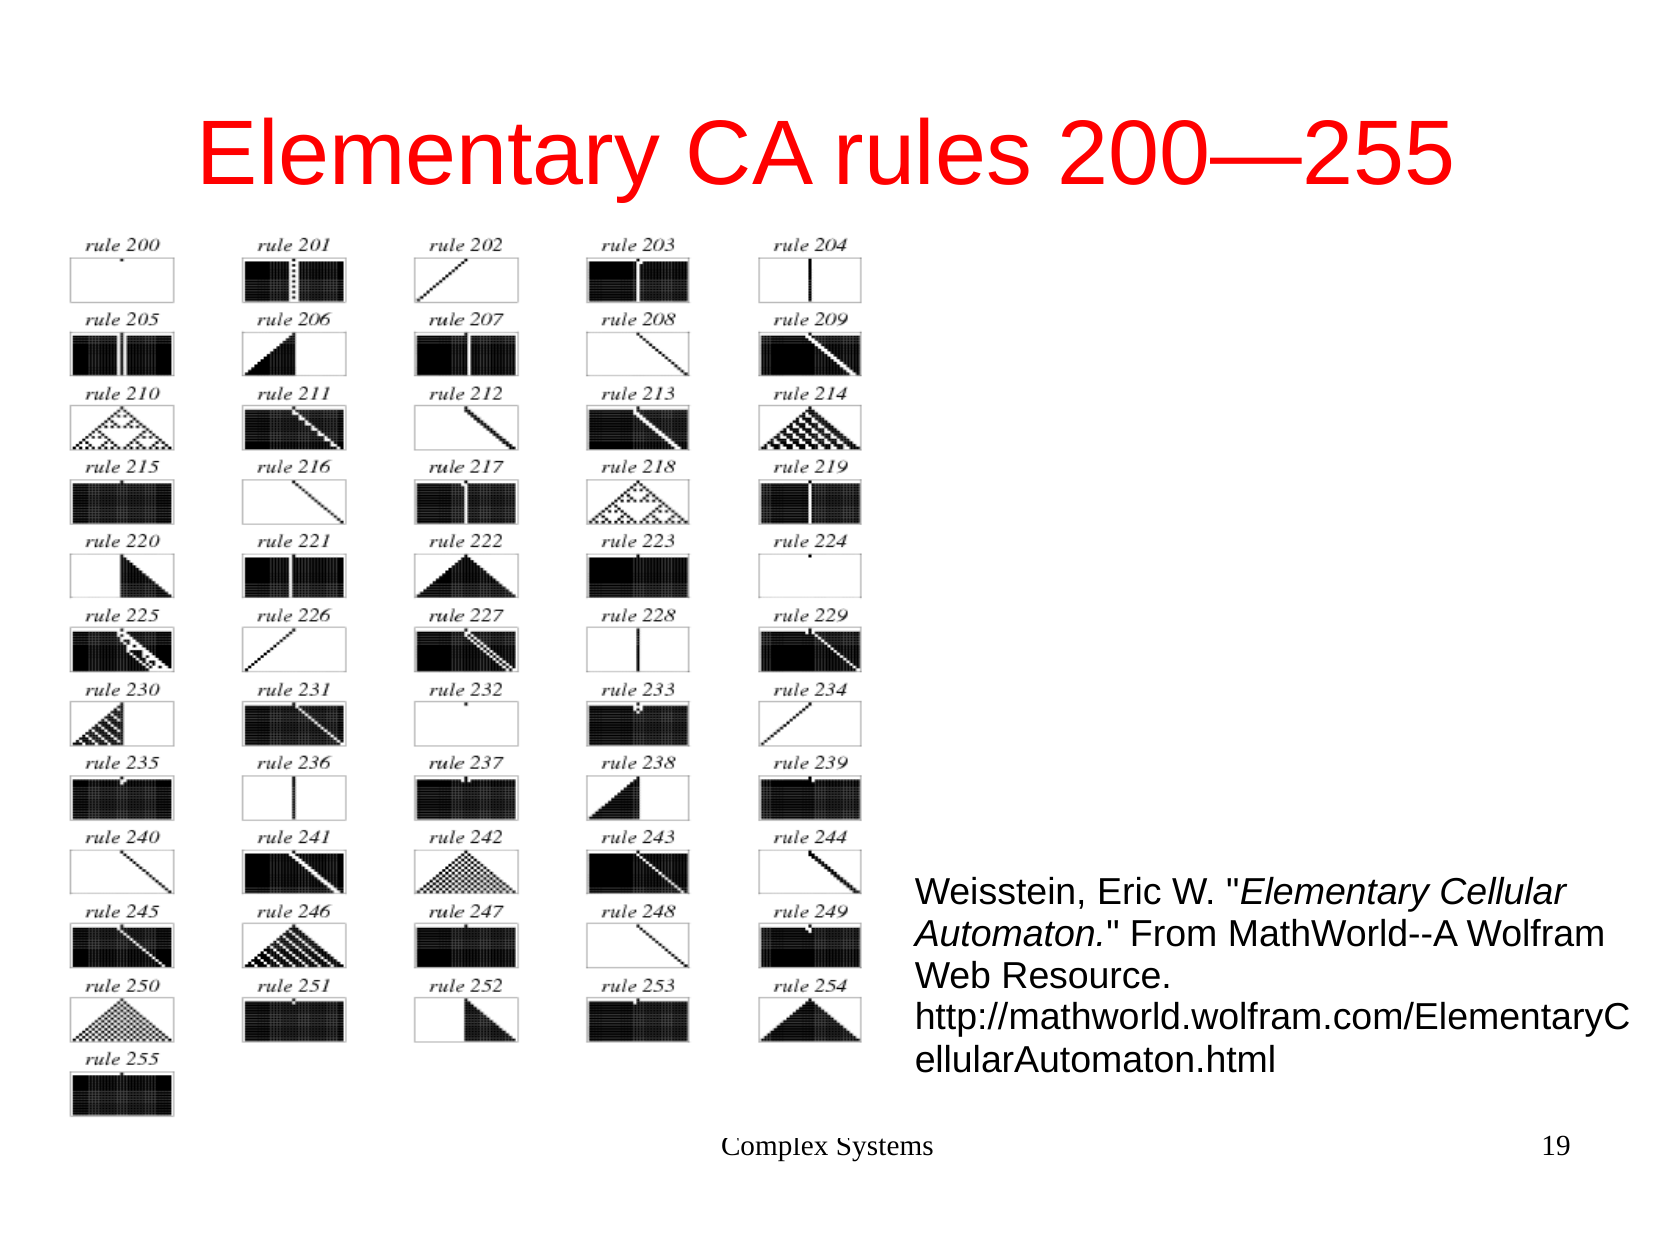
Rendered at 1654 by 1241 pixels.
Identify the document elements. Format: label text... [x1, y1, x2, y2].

picture [23, 212, 912, 1138]
text_box Weisstein, Eric W. "Elementary Cellular Automaton." From MathWorld--A Wolfram Web Resource. http://mathworld.wolfram.com/ElementaryCellularAutomaton.html [912, 862, 1651, 1088]
title Elementary CA rules 200—255 [82, 49, 1571, 257]
